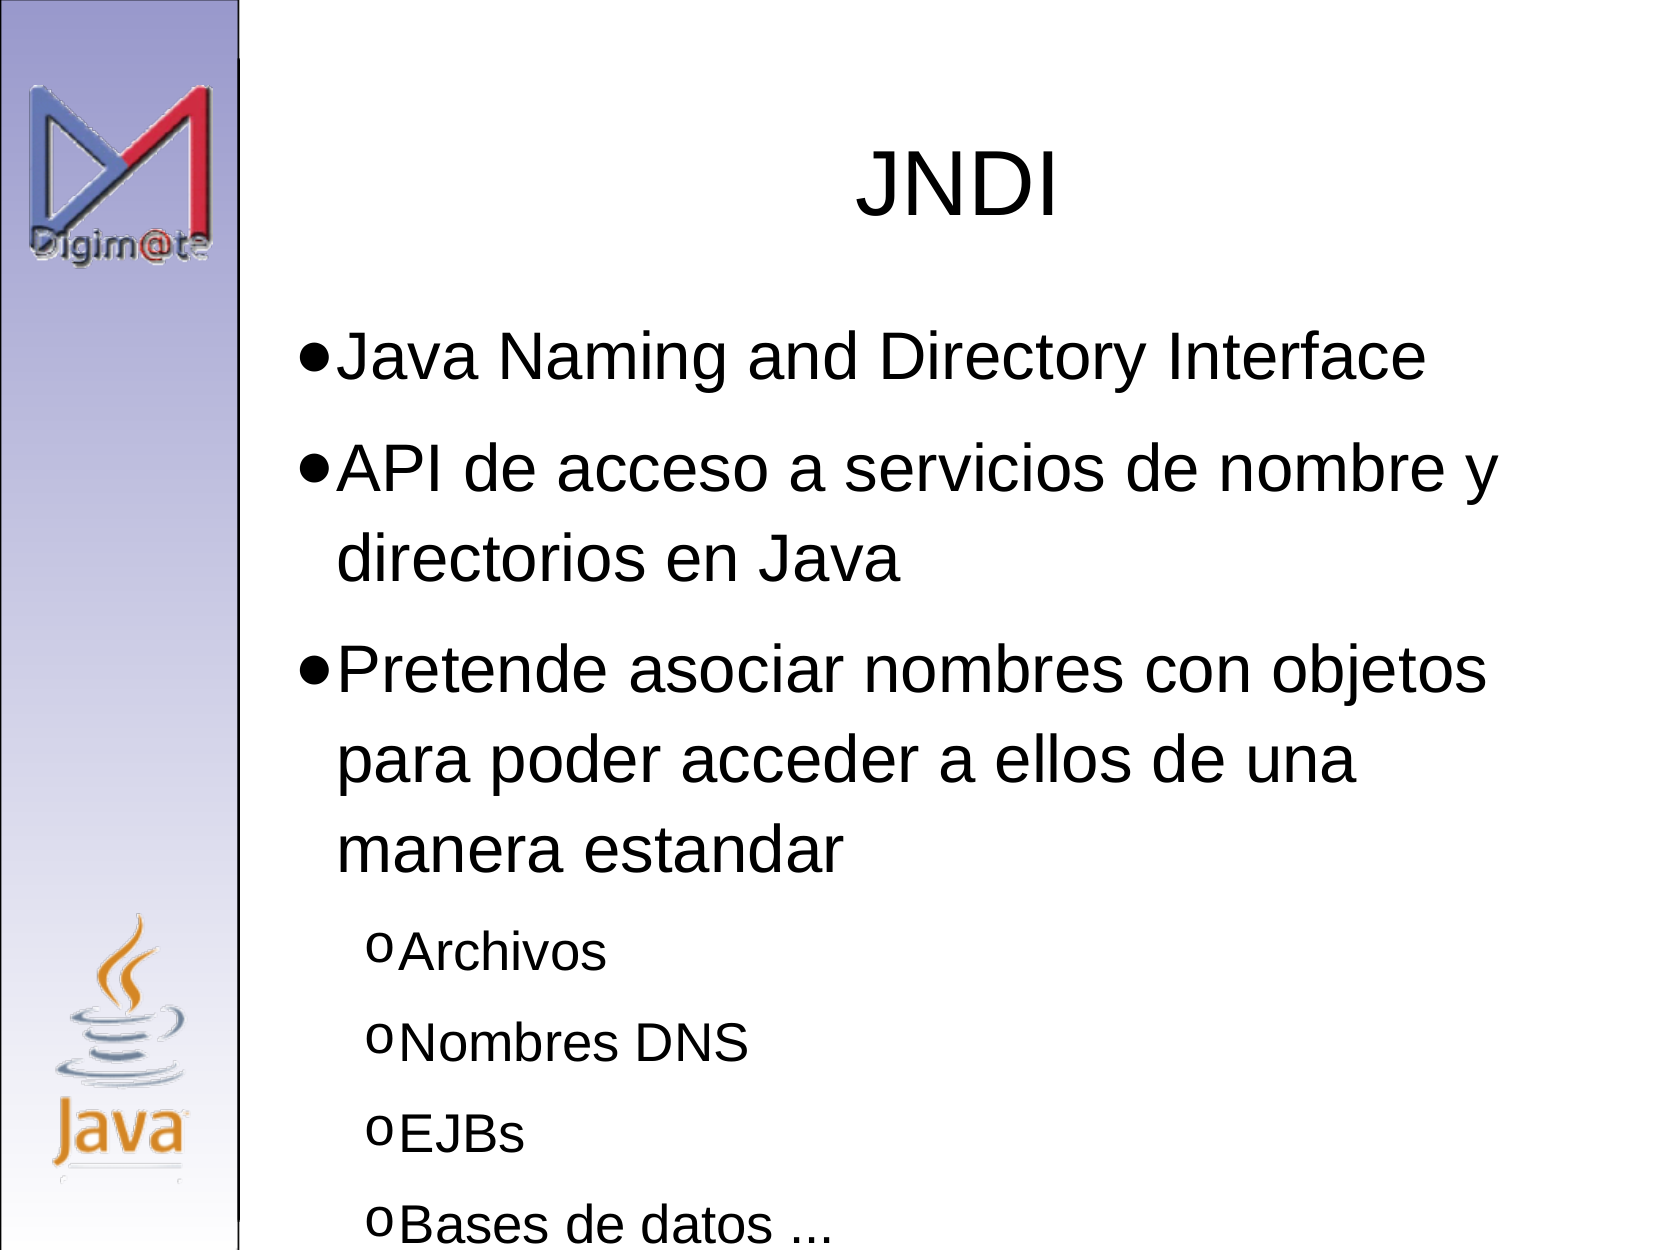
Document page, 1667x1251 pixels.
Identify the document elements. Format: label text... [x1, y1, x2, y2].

title JNDI [267, 65, 1650, 281]
picture [0, 0, 1667, 1250]
list Java Naming and Directory Interface API de acceso a servicios de nombre y directorios en Java Pretende asociar nombres con objetos para poder acceder a ellos de una manera estandar Archivos Nombres DNS EJBs Bases de datos ... [267, 297, 1596, 1161]
